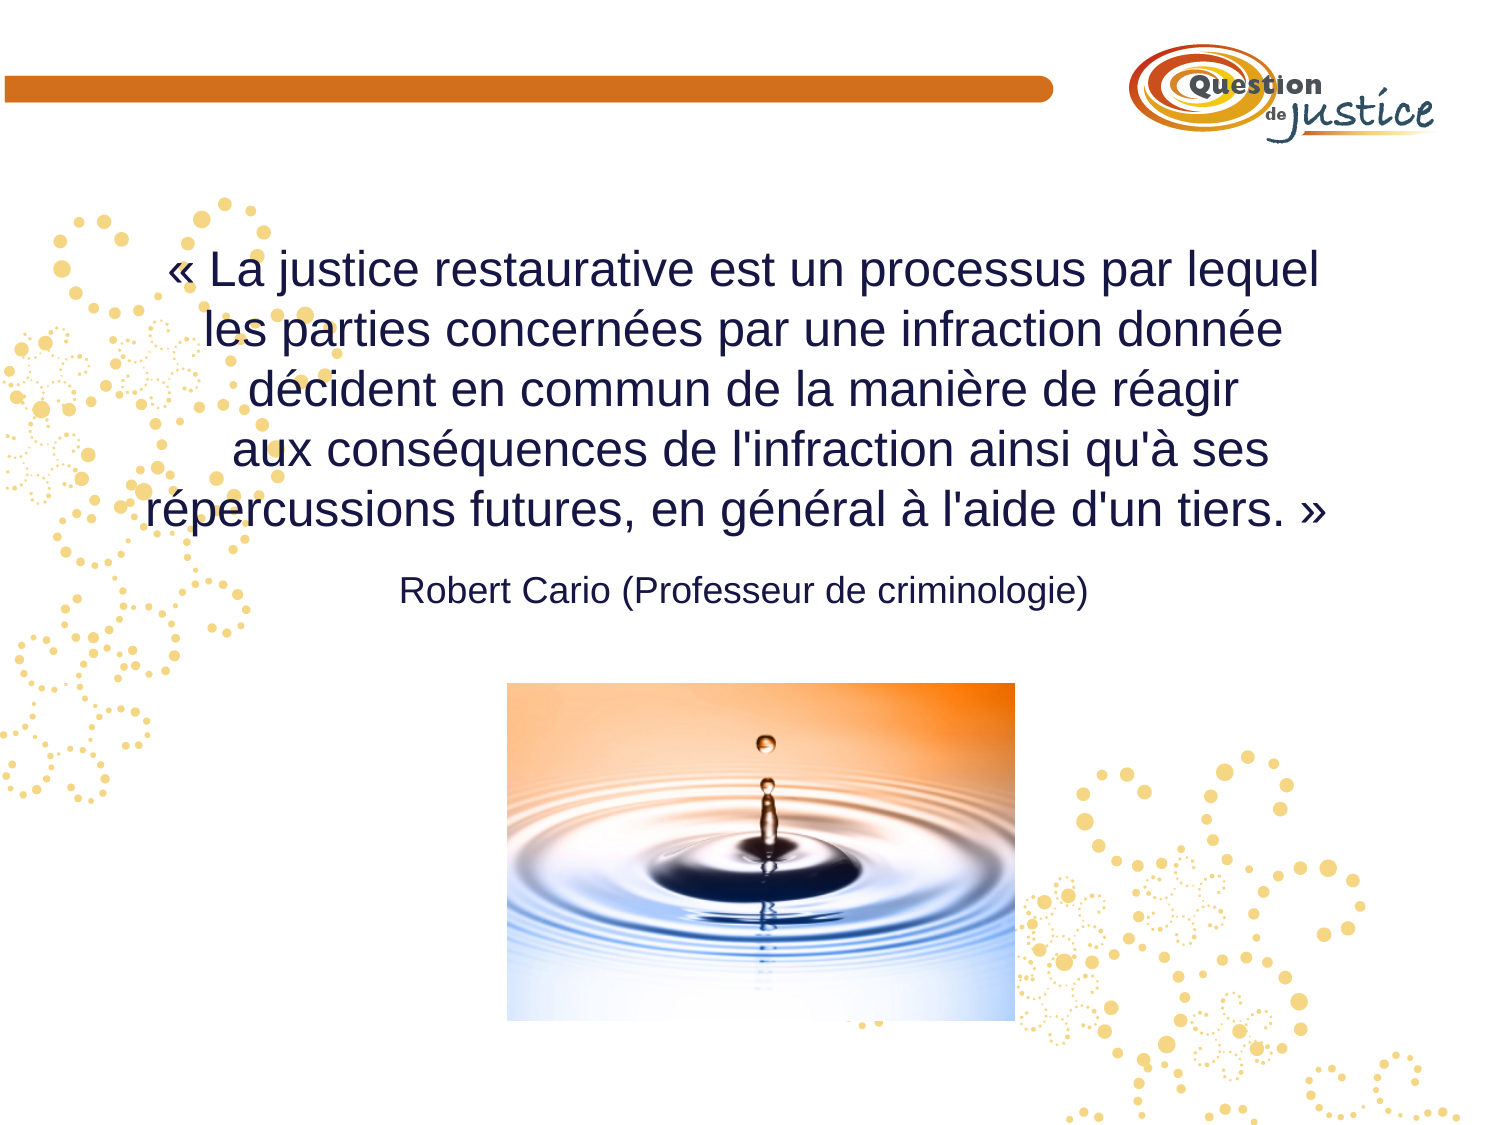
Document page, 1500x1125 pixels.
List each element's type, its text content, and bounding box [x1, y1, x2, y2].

picture [0, 0, 1500, 1125]
text_box « La justice restaurative est un processus par lequel les parties concernées par une infraction donnée décident en commun de la manière de réagir aux conséquences de l'infraction ainsi qu'à ses répercussions futures, en général à l'aide d'un tiers. » Robert Cario (Professeur de criminologie) [100, 228, 1388, 544]
